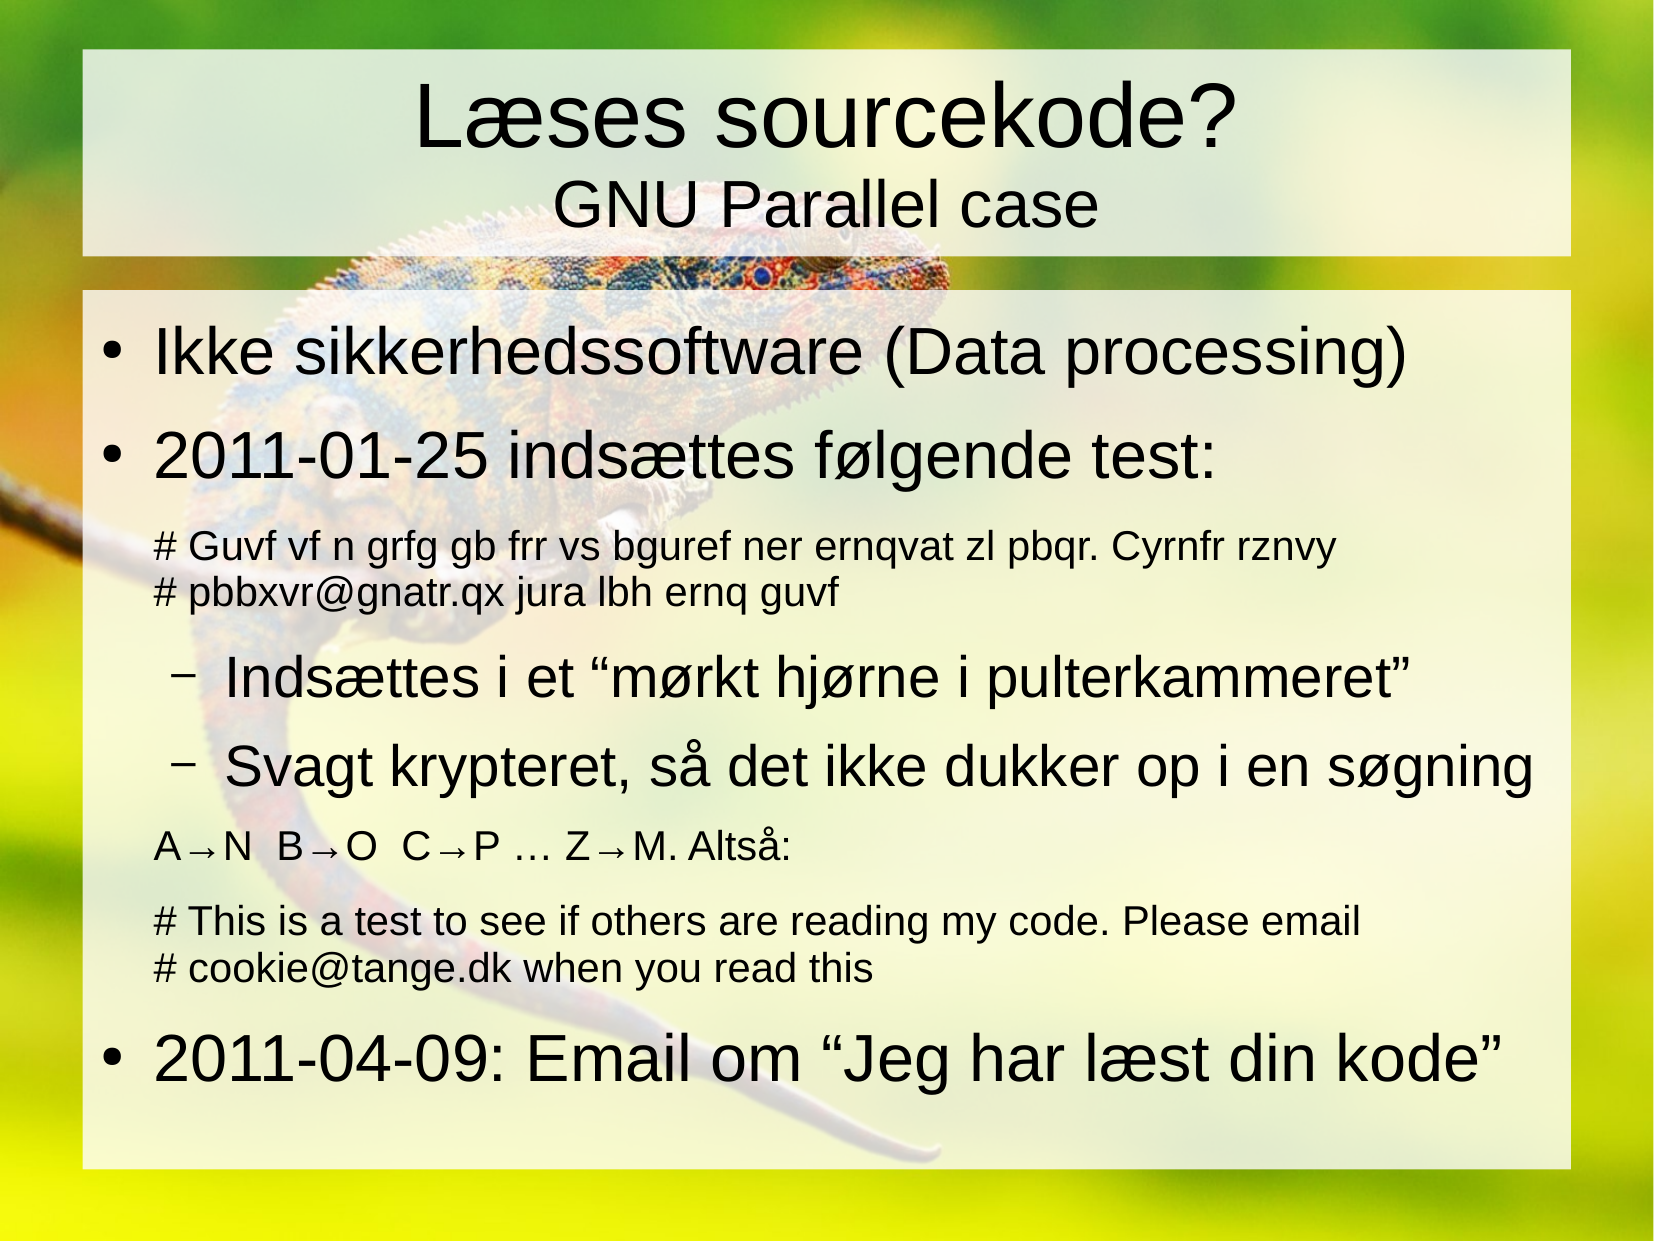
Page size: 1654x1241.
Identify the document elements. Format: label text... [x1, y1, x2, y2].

list Ikke sikkerhedssoftware (Data processing) 2011-01-25 indsættes følgende test: # Guvf vf n grfg gb frr vs bguref ner ernqvat zl pbqr. Cyrnfr rznvy # pbbxvr@gnatr.qx jura lbh ernq guvf Indsættes i et “mørkt hjørne i pulterkammeret” Svagt krypteret, så det ikke dukker op i en søgning A→N B→O C→P … Z→M. Altså: # This is a test to see if others are reading my code. Please email # cookie@tange.dk when you read this 2011-04-09: Email om “Jeg har læst din kode” [82, 290, 1571, 1170]
title Læses sourcekode? GNU Parallel case [82, 49, 1571, 257]
picture [0, 0, 1654, 1241]
